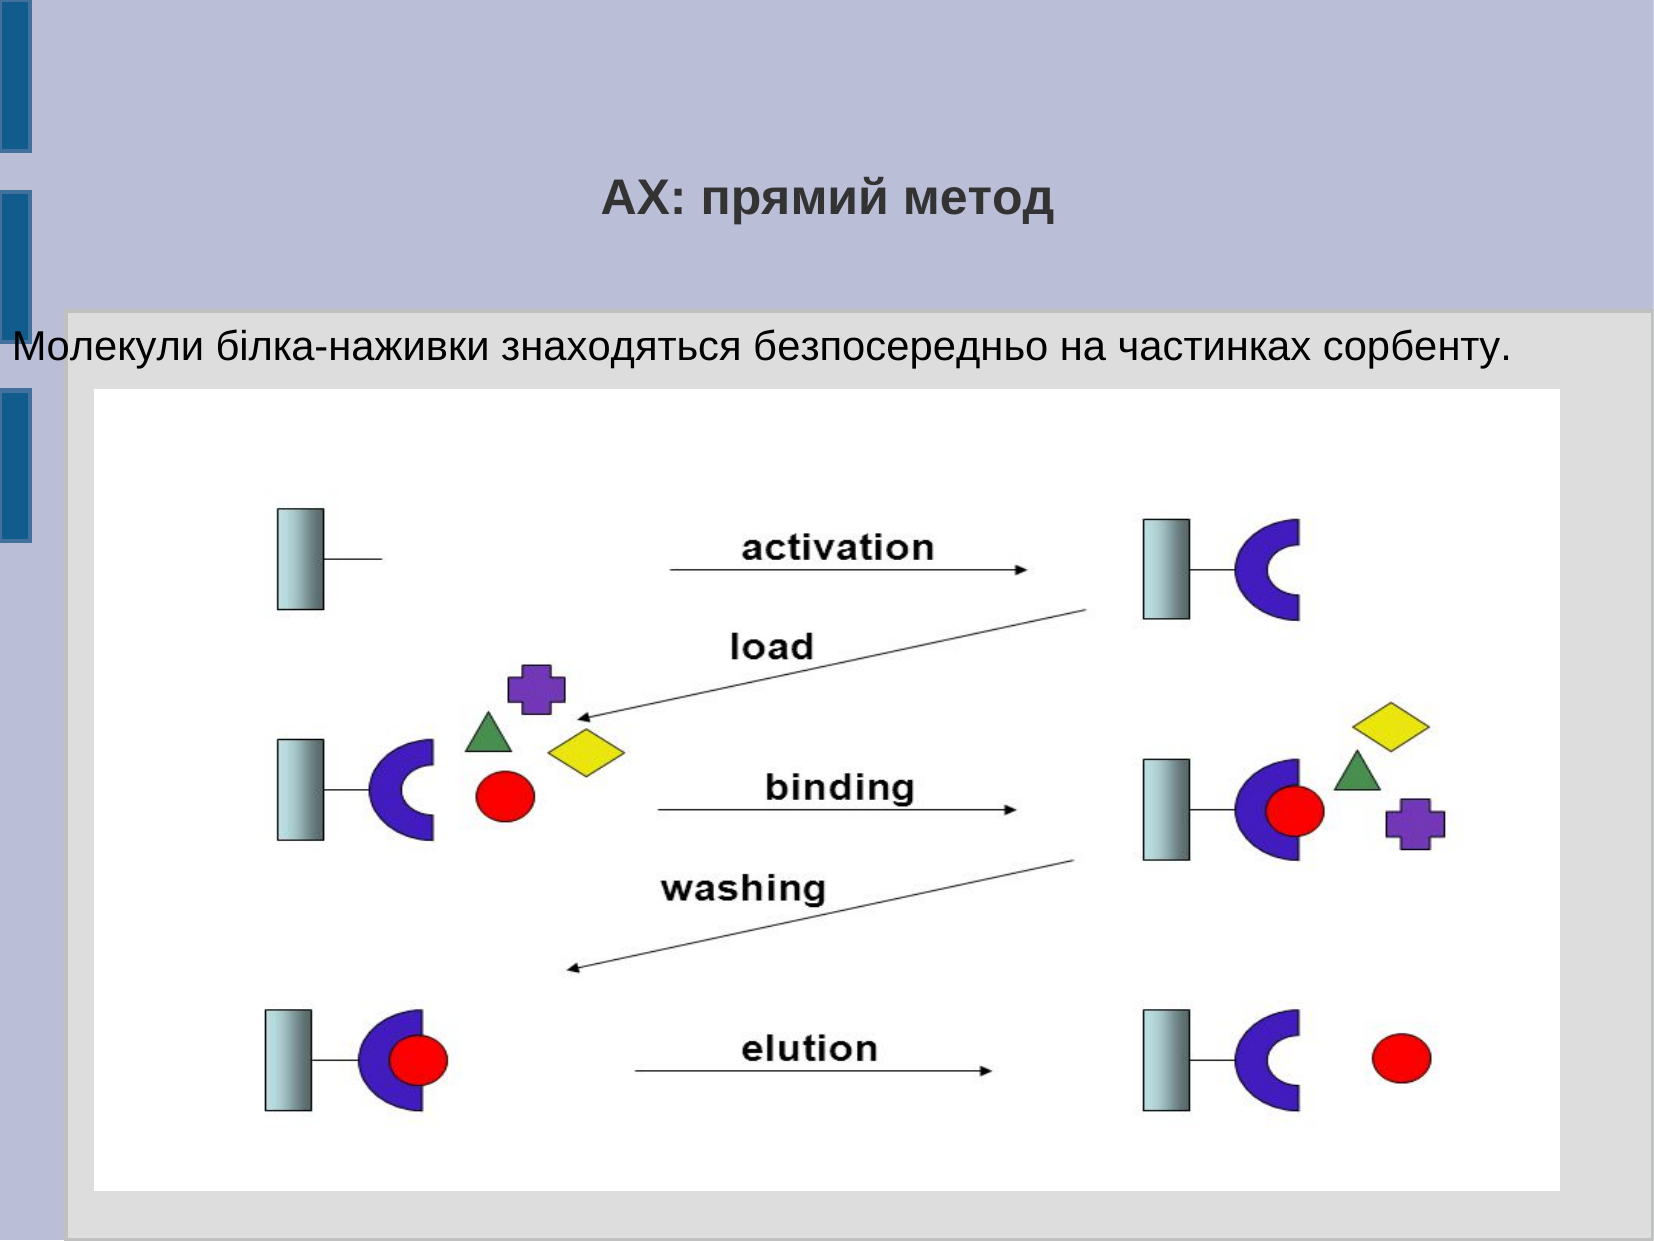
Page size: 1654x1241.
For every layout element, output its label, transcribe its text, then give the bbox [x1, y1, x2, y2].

list Молекули білка-наживки знаходяться безпосередньо на частинках сорбенту. [11, 318, 1619, 552]
title АХ: прямий метод [121, 164, 1534, 225]
picture [94, 389, 1560, 1191]
